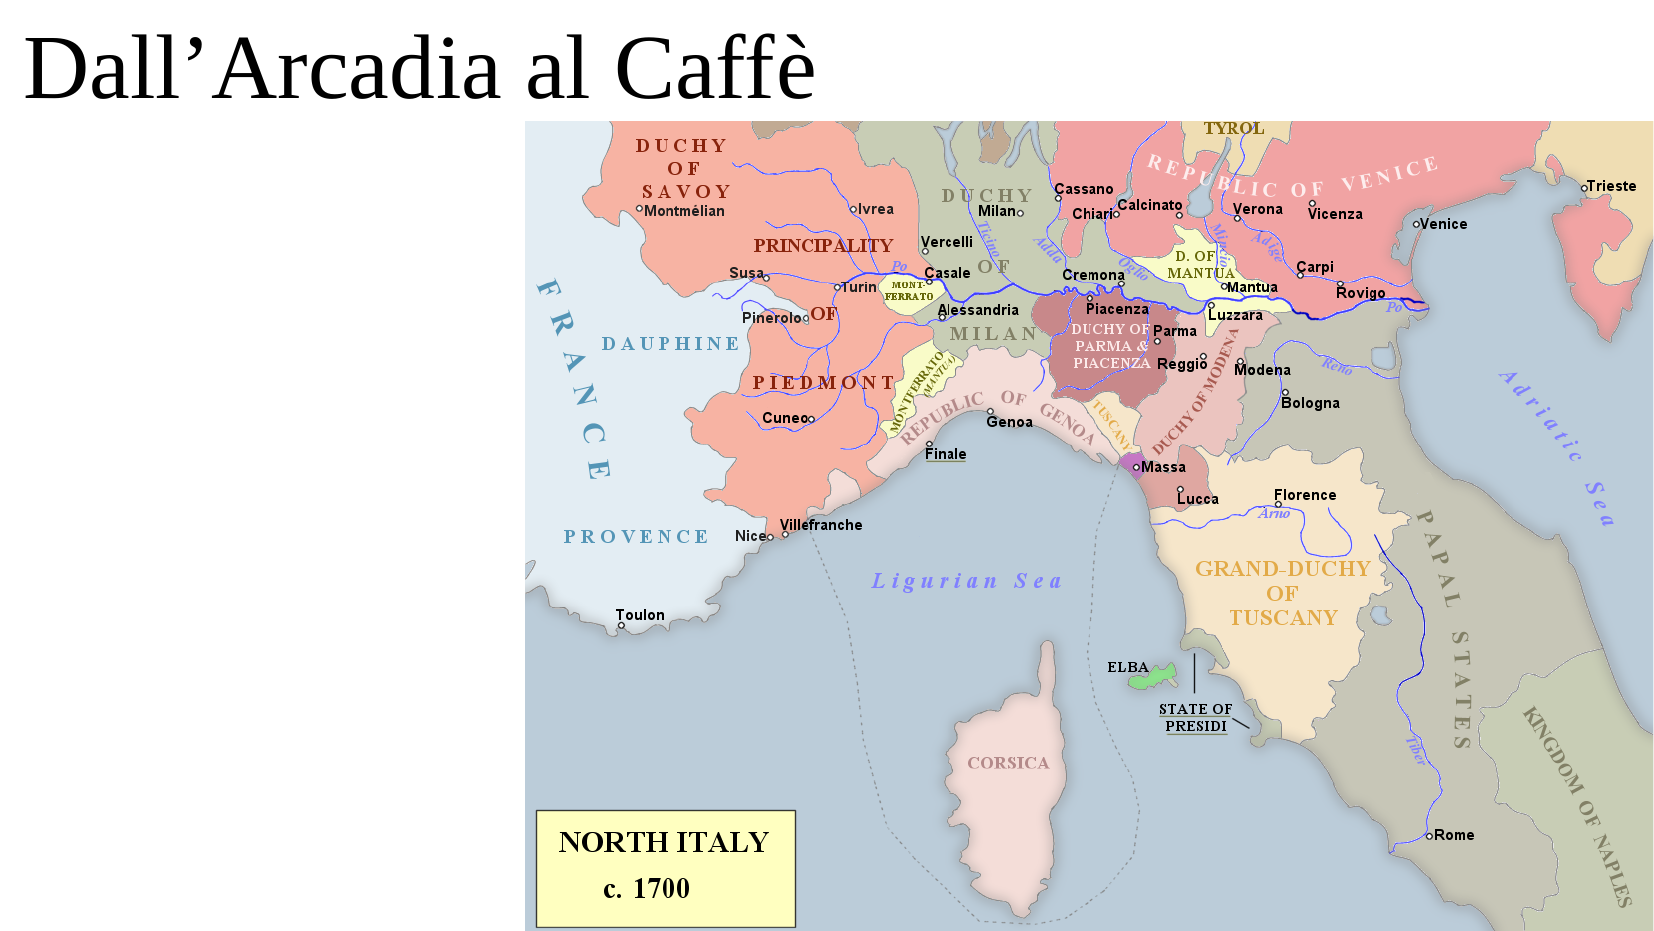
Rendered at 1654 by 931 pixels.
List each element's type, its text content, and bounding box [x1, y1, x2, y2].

picture [525, 121, 1654, 931]
title Dall’Arcadia al Caffè [0, 0, 841, 136]
